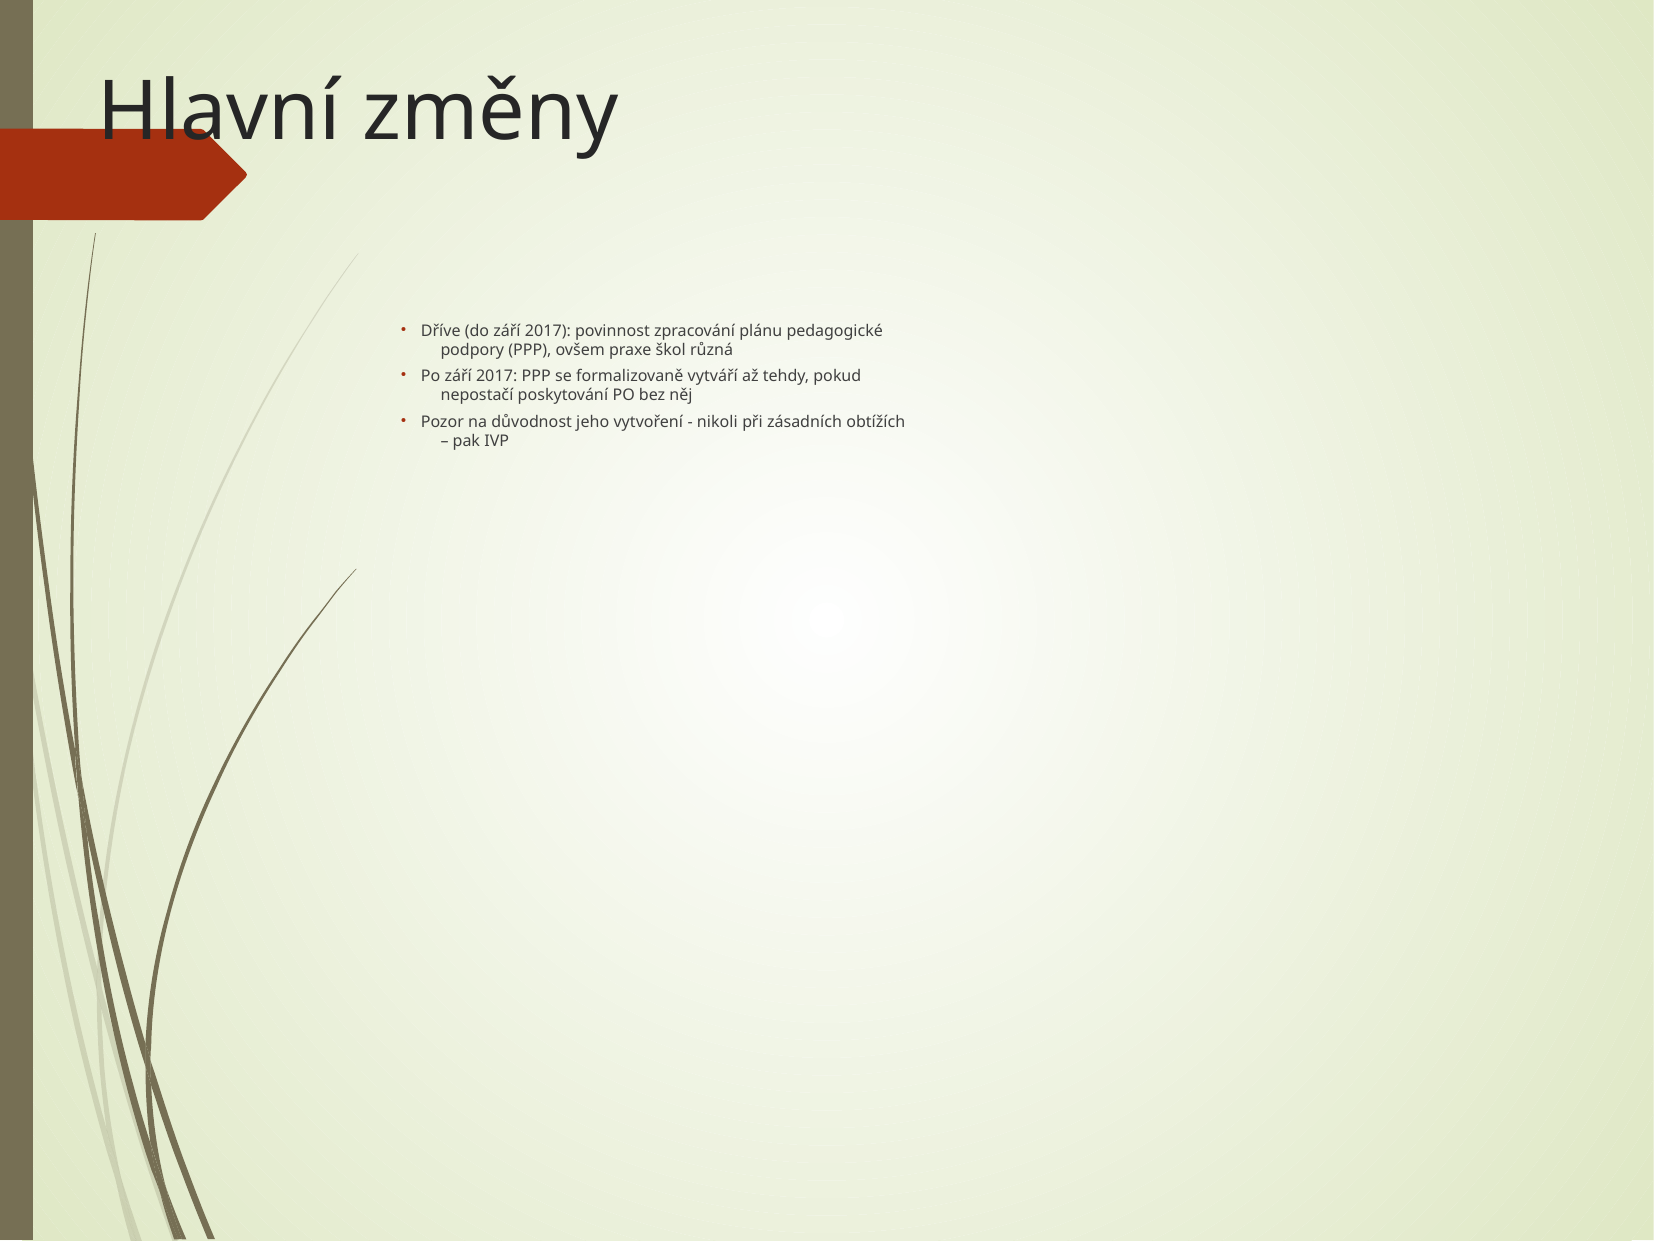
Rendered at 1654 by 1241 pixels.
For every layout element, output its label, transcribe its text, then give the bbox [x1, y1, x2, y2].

list Dříve (do září 2017): povinnost zpracování plánu pedagogické podpory (PPP), ovšem praxe škol různá Po září 2017: PPP se formalizovaně vytváří až tehdy, pokud nepostačí poskytování PO bez něj Pozor na důvodnost jeho vytvoření - nikoli při zásadních obtížích – pak IVP [0, 290, 1489, 1010]
title Hlavní změny [0, 49, 1489, 257]
